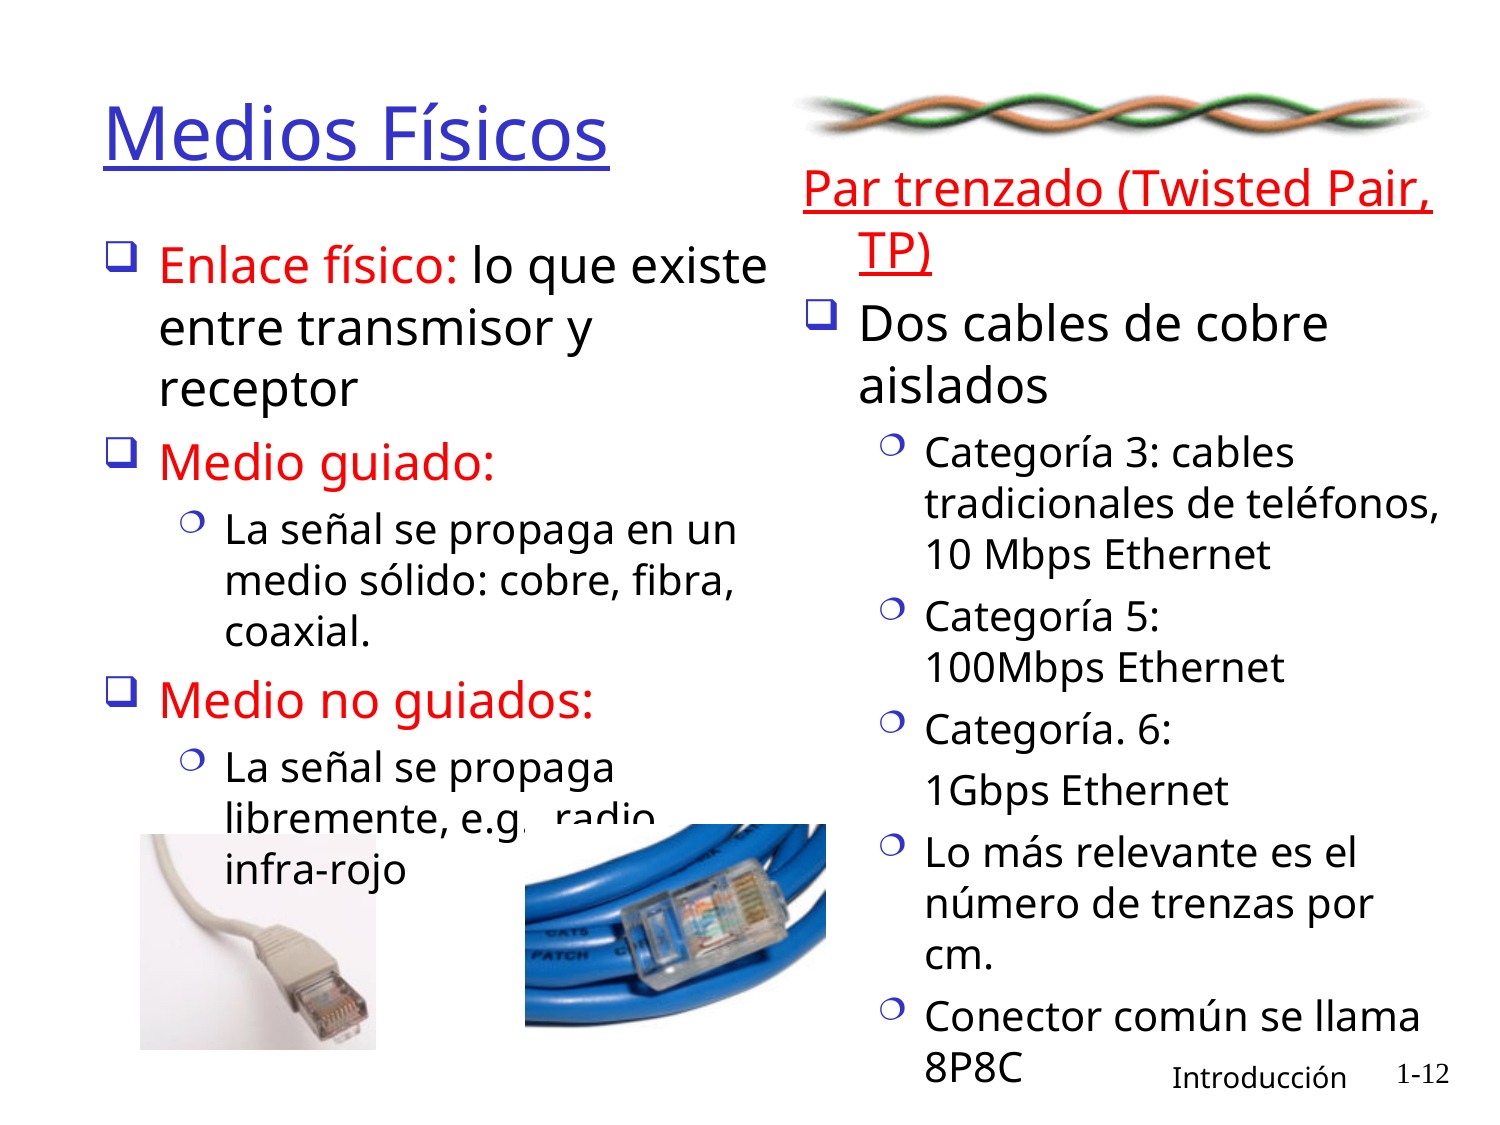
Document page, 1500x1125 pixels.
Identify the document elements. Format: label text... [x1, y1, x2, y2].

picture [774, 82, 1450, 144]
list Par trenzado (Twisted Pair, TP) Dos cables de cobre aislados Categoría 3: cables tradicionales de teléfonos, 10 Mbps Ethernet Categoría 5: 100Mbps Ethernet Categoría. 6: 1Gbps Ethernet Lo más relevante es el número de trenzas por cm. Conector común se llama 8P8C [787, 149, 1459, 1013]
title Medios Físicos [87, 60, 1363, 202]
picture [525, 824, 826, 1051]
list Enlace físico: lo que existe entre transmisor y receptor Medio guiado: La señal se propaga en un medio sólido: cobre, fibra, coaxial. Medio no guiados: La señal se propaga libremente, e.g., radio, infra-rojo [87, 227, 797, 1060]
